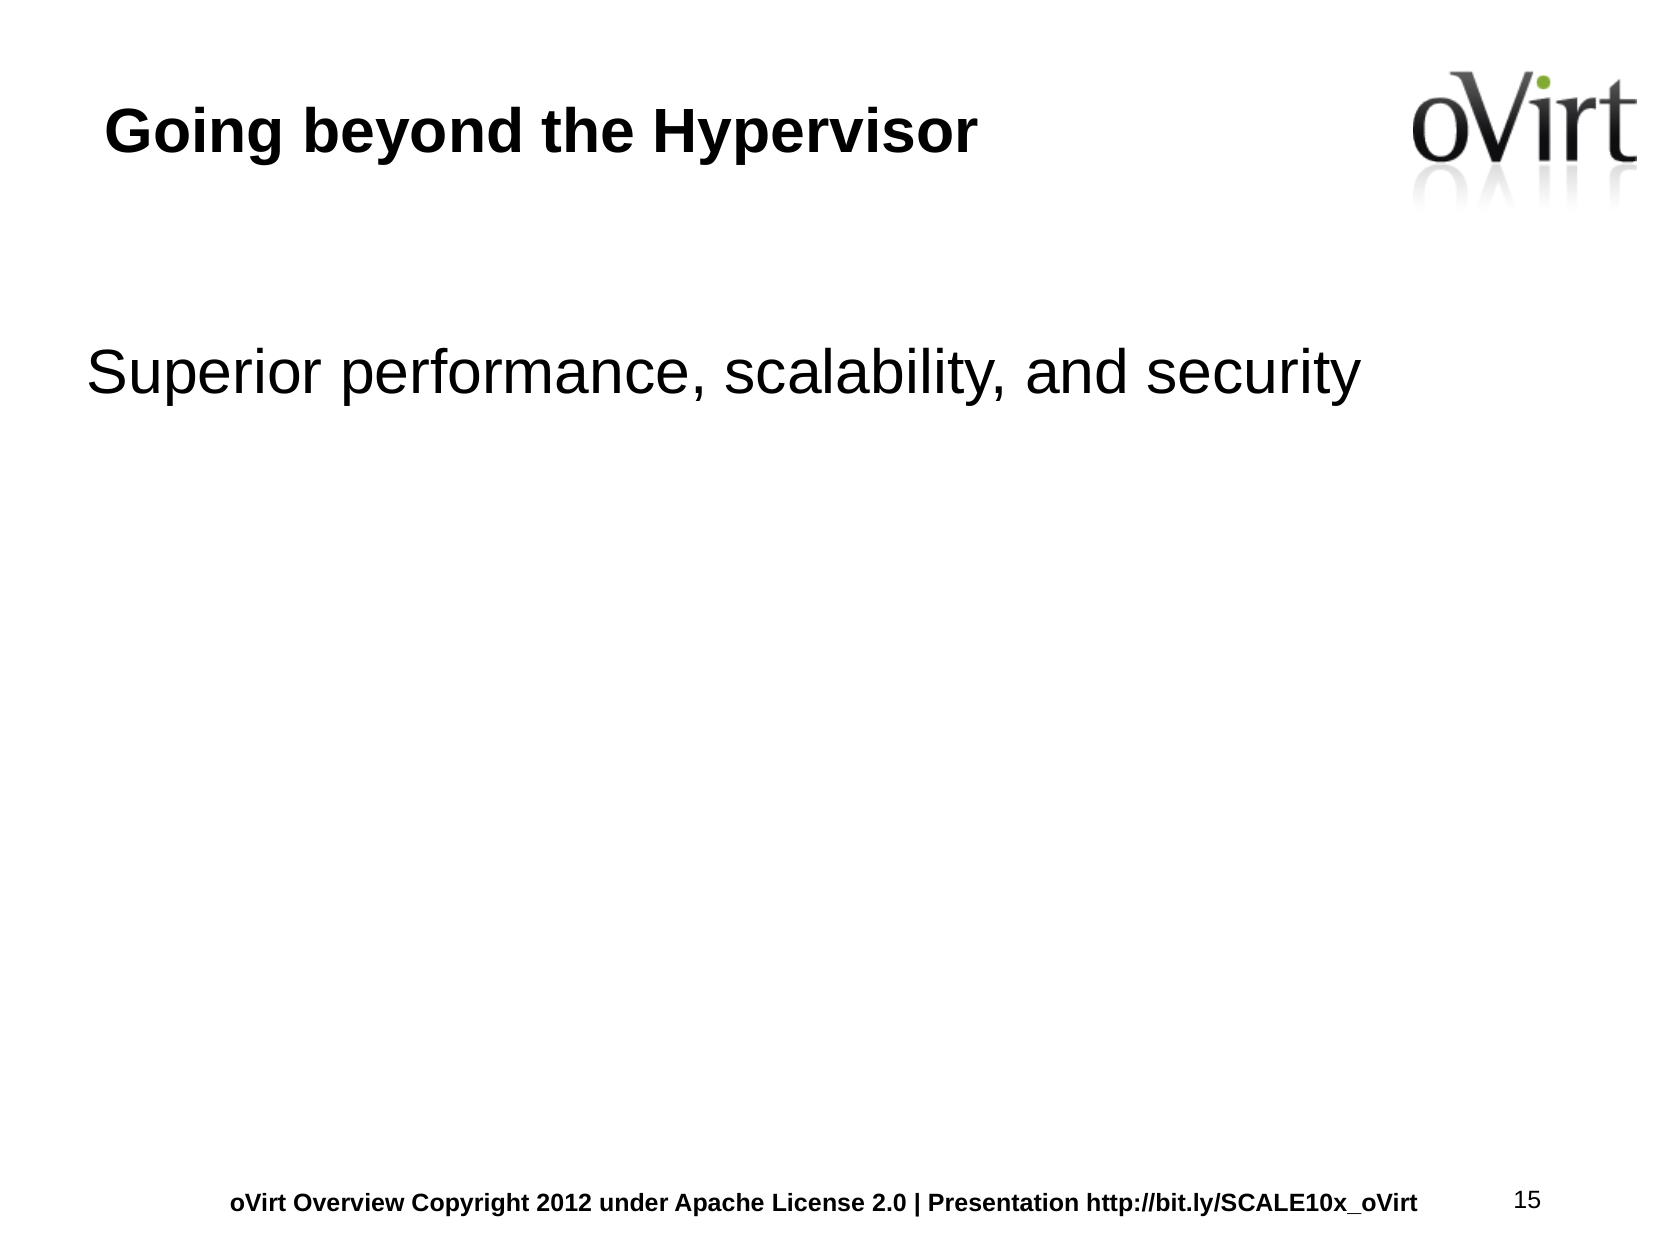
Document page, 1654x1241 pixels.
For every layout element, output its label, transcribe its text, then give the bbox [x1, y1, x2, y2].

picture [1413, 63, 1637, 212]
title Going beyond the Hypervisor [82, 37, 1303, 226]
list Superior performance, scalability, and security [86, 337, 1576, 451]
